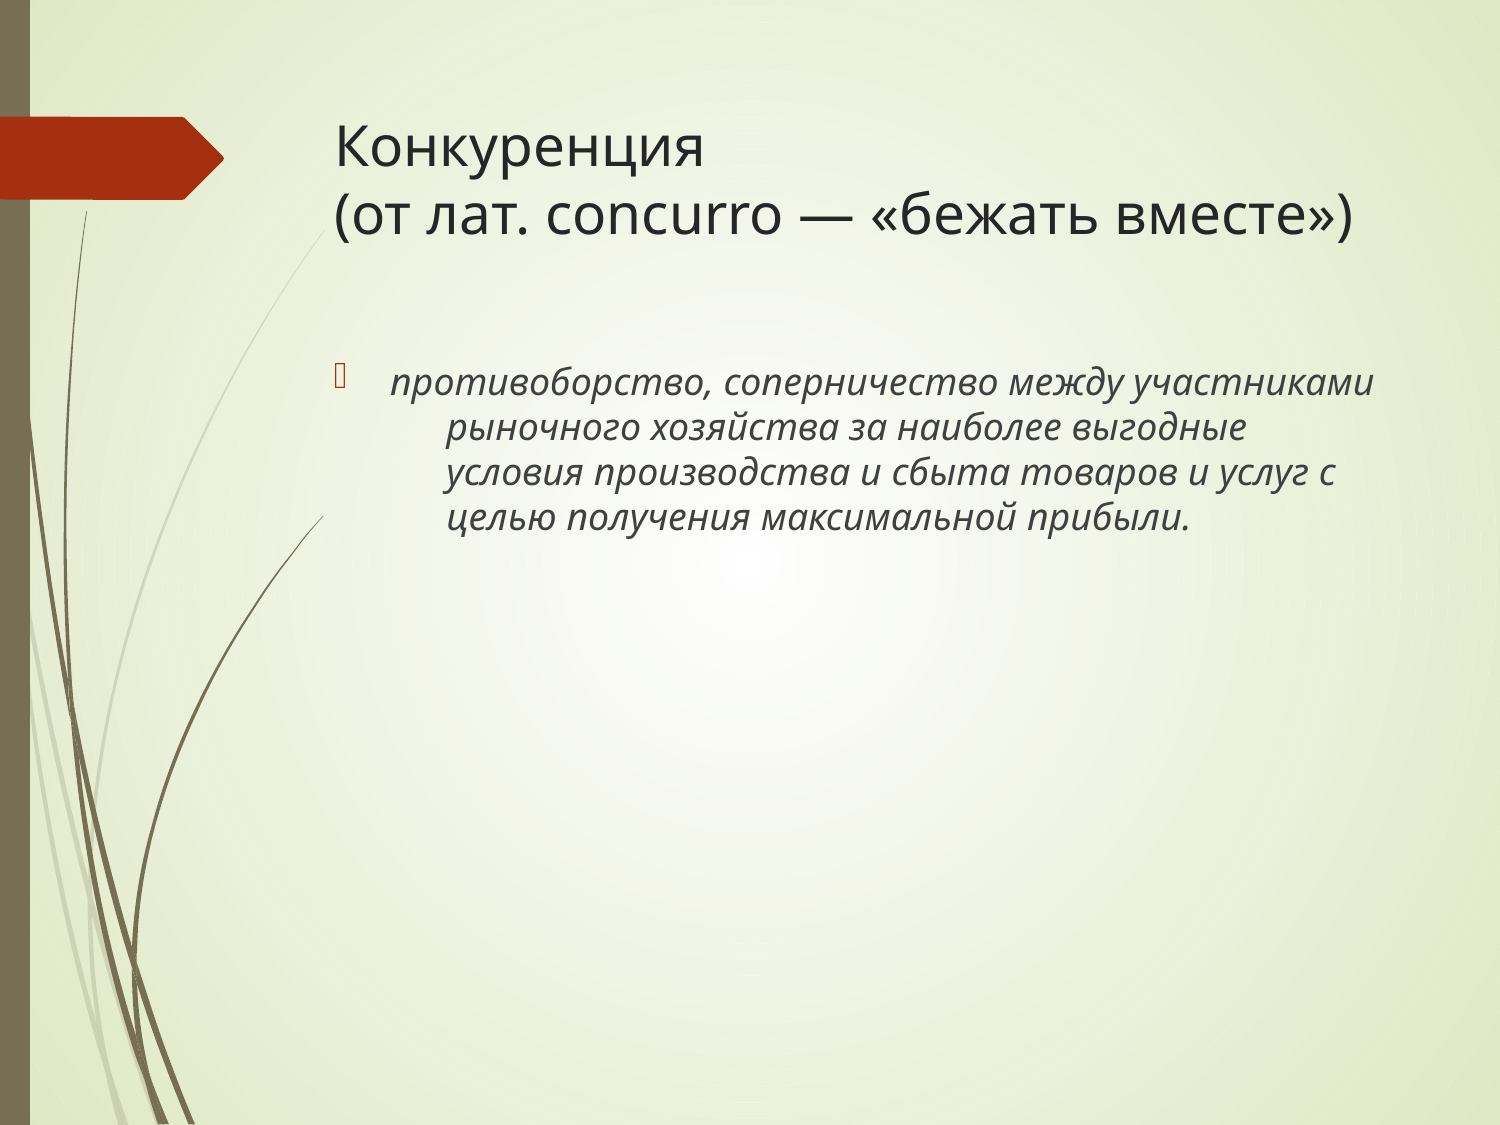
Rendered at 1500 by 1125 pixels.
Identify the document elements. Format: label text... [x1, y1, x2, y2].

title Конкуренция (от лат. concurro — «бежать вместе») [319, 102, 1400, 313]
list противоборство, соперничество между участниками рыночного хозяйства за наиболее выгодные условия производства и сбыта товаров и услуг с целью получения максимальной прибыли. [318, 350, 1401, 970]
